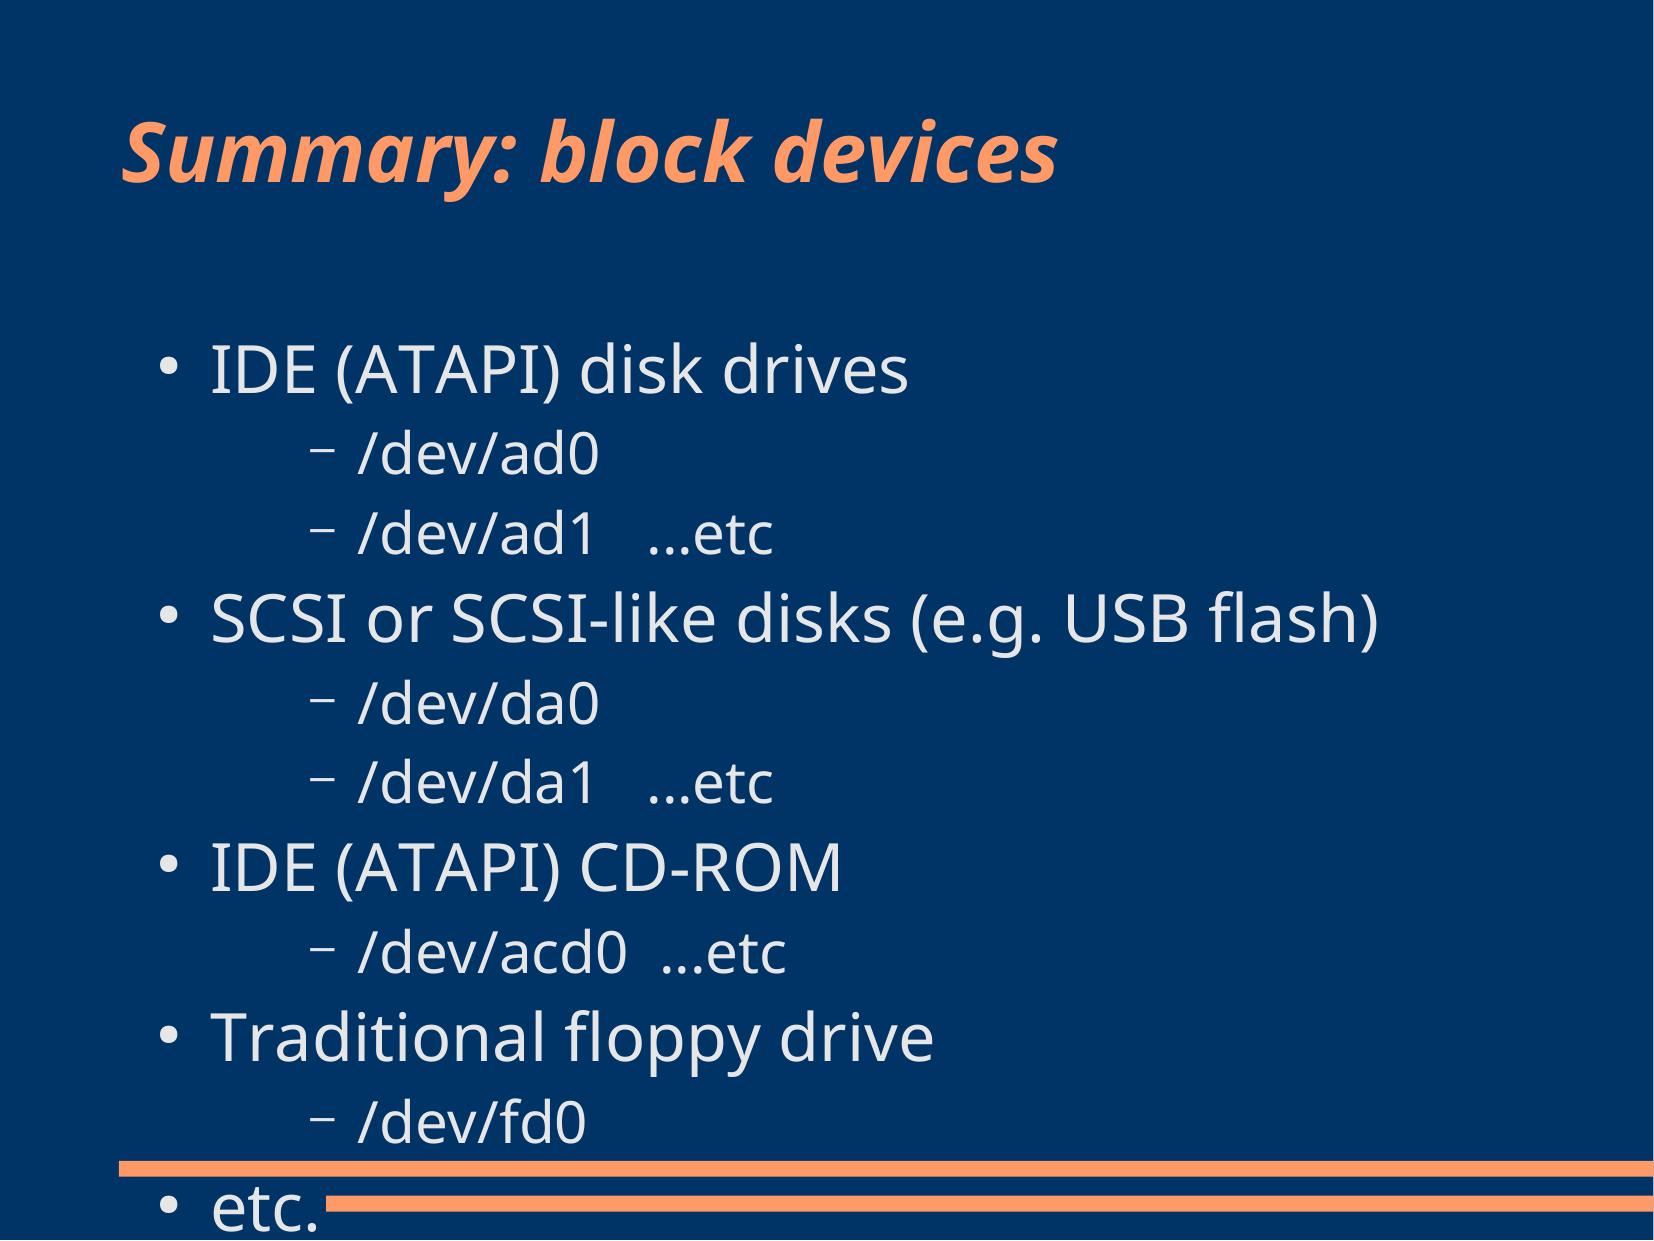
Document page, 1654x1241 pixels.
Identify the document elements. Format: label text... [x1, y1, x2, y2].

list IDE (ATAPI) disk drives /dev/ad0 /dev/ad1 ...etc SCSI or SCSI-like disks (e.g. USB flash) /dev/da0 /dev/da1 ...etc IDE (ATAPI) CD-ROM /dev/acd0 ...etc Traditional floppy drive /dev/fd0 etc. [121, 322, 1561, 1174]
title Summary: block devices [121, 46, 1534, 254]
